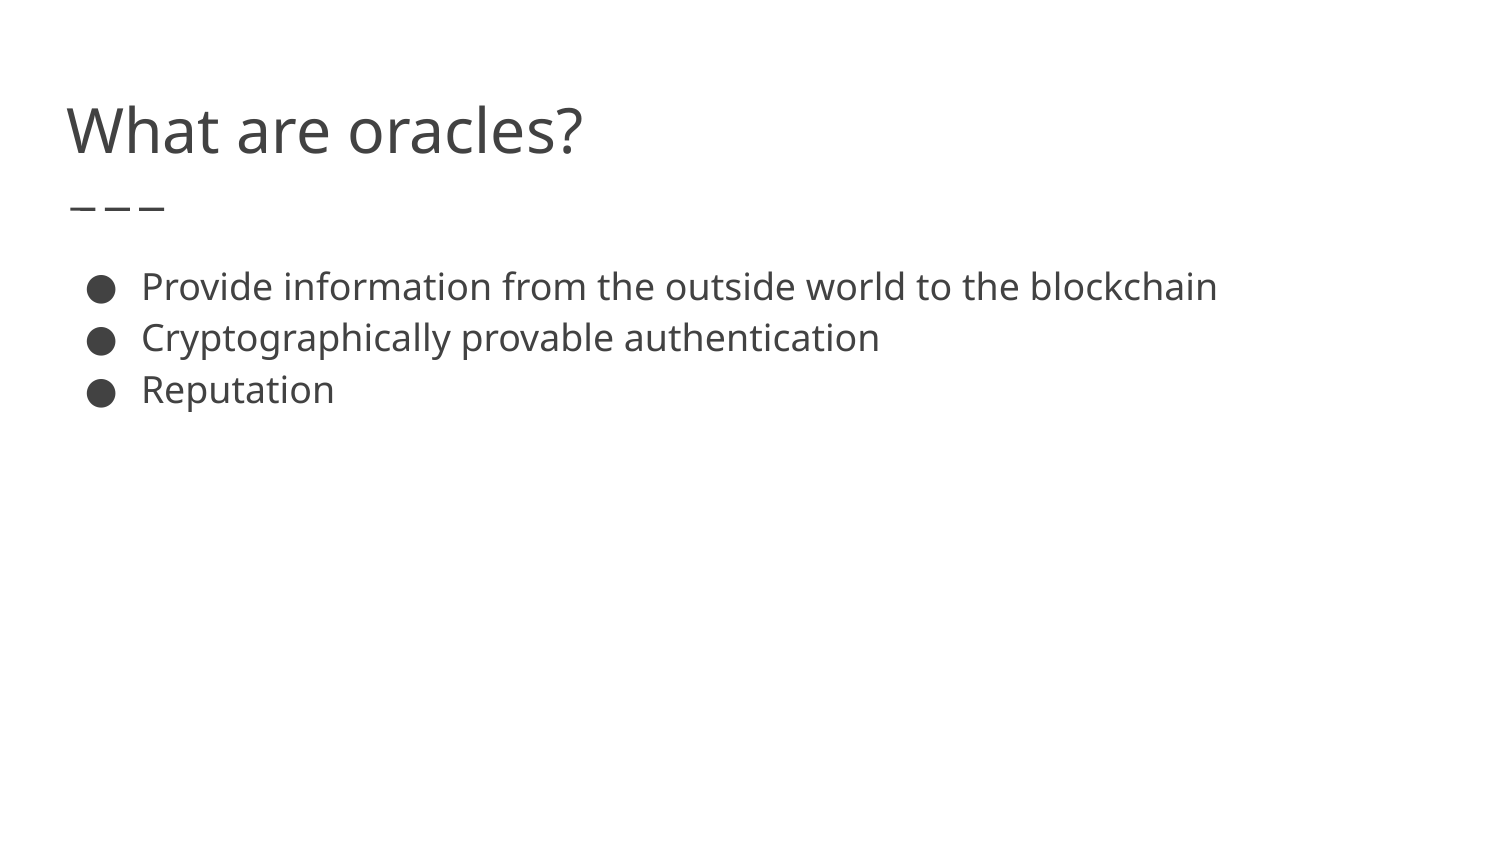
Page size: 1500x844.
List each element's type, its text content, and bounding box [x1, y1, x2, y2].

title What are oracles? [51, 61, 1449, 182]
list Provide information from the outside world to the blockchain Cryptographically provable authentication Reputation [51, 240, 1449, 750]
